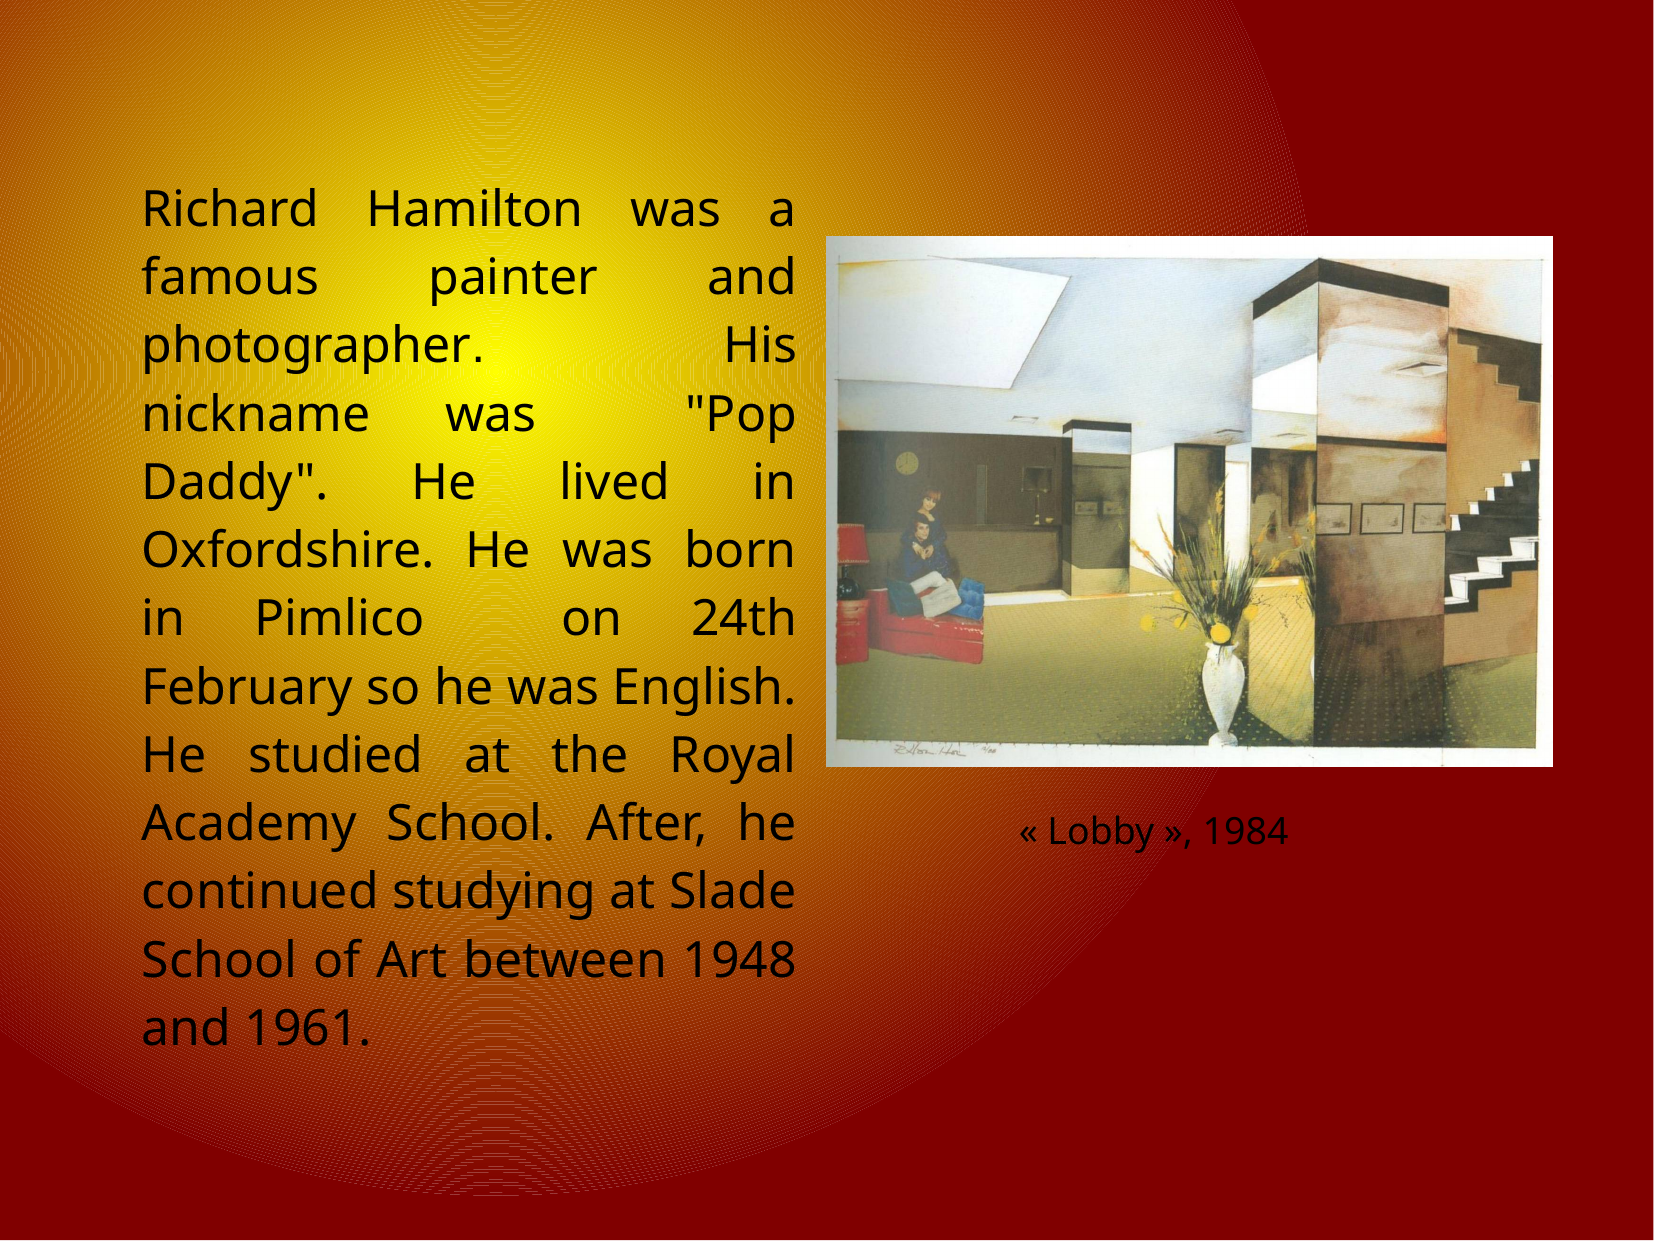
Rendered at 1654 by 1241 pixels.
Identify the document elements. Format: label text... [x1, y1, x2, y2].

text_box « Lobby », 1984 [1003, 797, 1625, 882]
title [1184, 49, 1571, 257]
picture [826, 236, 1553, 767]
list Richard Hamilton was a famous painter and photographer. His nickname was "Pop Daddy". He lived in Oxfordshire. He was born in Pimlico on 24th February so he was English. He studied at the Royal Academy School. After, he continued studying at Slade School of Art between 1948 and 1961. [71, 172, 798, 1093]
title [82, 49, 1152, 257]
